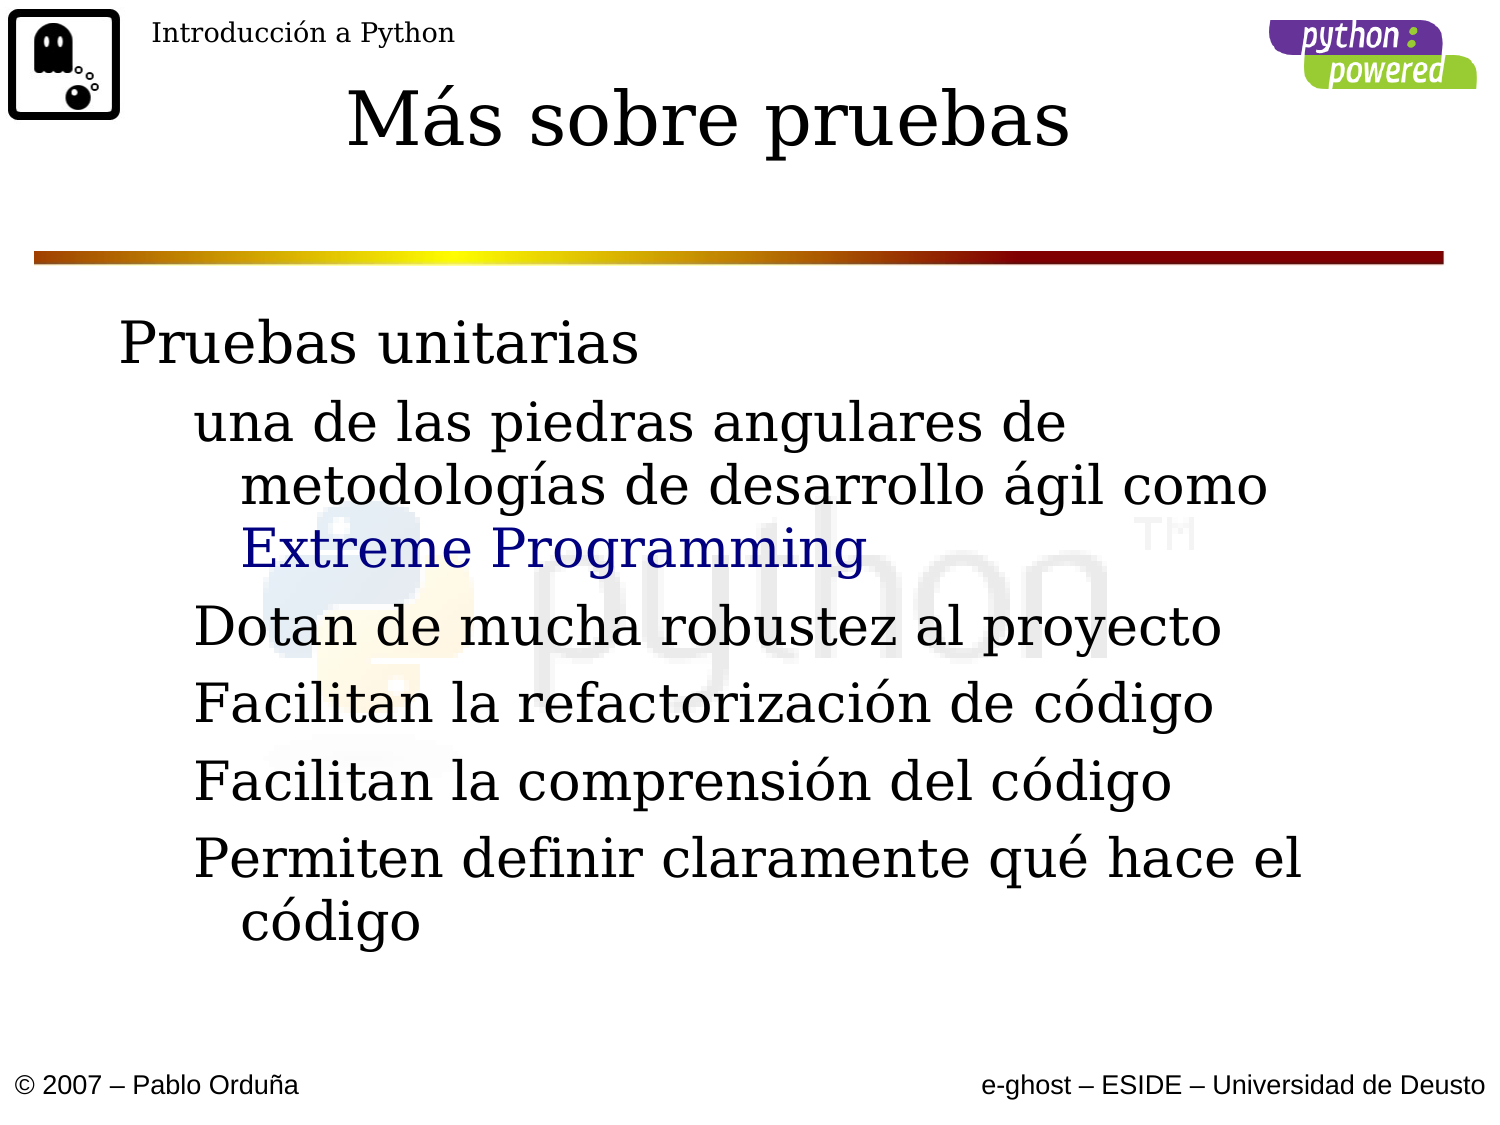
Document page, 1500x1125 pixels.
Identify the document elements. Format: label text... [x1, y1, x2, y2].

list Pruebas unitarias una de las piedras angulares de metodologías de desarrollo ágil como Extreme Programming Dotan de mucha robustez al proyecto Facilitan la refactorización de código Facilitan la comprensión del código Permiten definir claramente qué hace el código [118, 309, 1394, 990]
picture [5, 7, 125, 124]
picture [1269, 20, 1477, 89]
picture [34, 251, 1447, 266]
title Más sobre pruebas [118, 66, 1300, 174]
